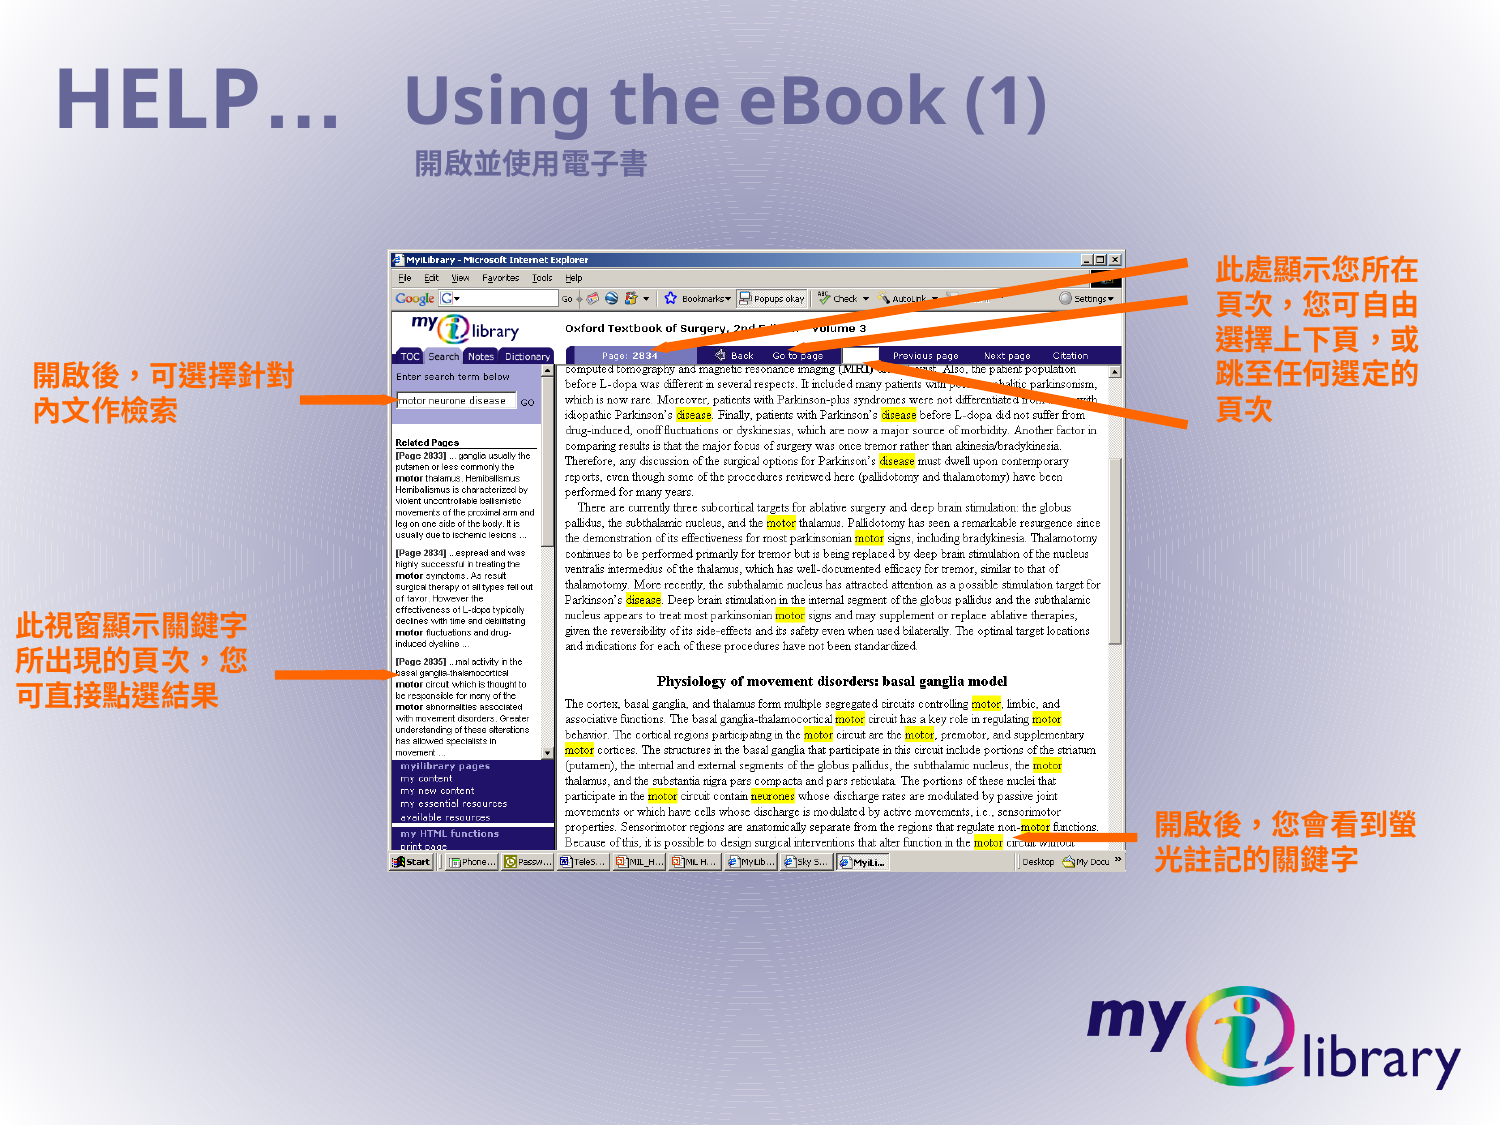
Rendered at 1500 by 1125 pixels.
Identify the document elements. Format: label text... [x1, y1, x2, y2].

text_box 開啟並使用電子書 [399, 137, 1325, 188]
text_box 開啟後，可選擇針對內文作檢索 [17, 350, 318, 435]
text_box 此處顯示您所在頁次，您可自由選擇上下頁，或跳至任何選定的頁次 [1200, 243, 1459, 434]
picture [387, 249, 1126, 872]
text_box 此視窗顯示關鍵字所出現的頁次，您可直接點選結果 [0, 600, 278, 720]
text_box Using the eBook (1) [387, 50, 1101, 146]
text_box 開啟後，您會看到螢光註記的關鍵字 [1139, 798, 1440, 884]
